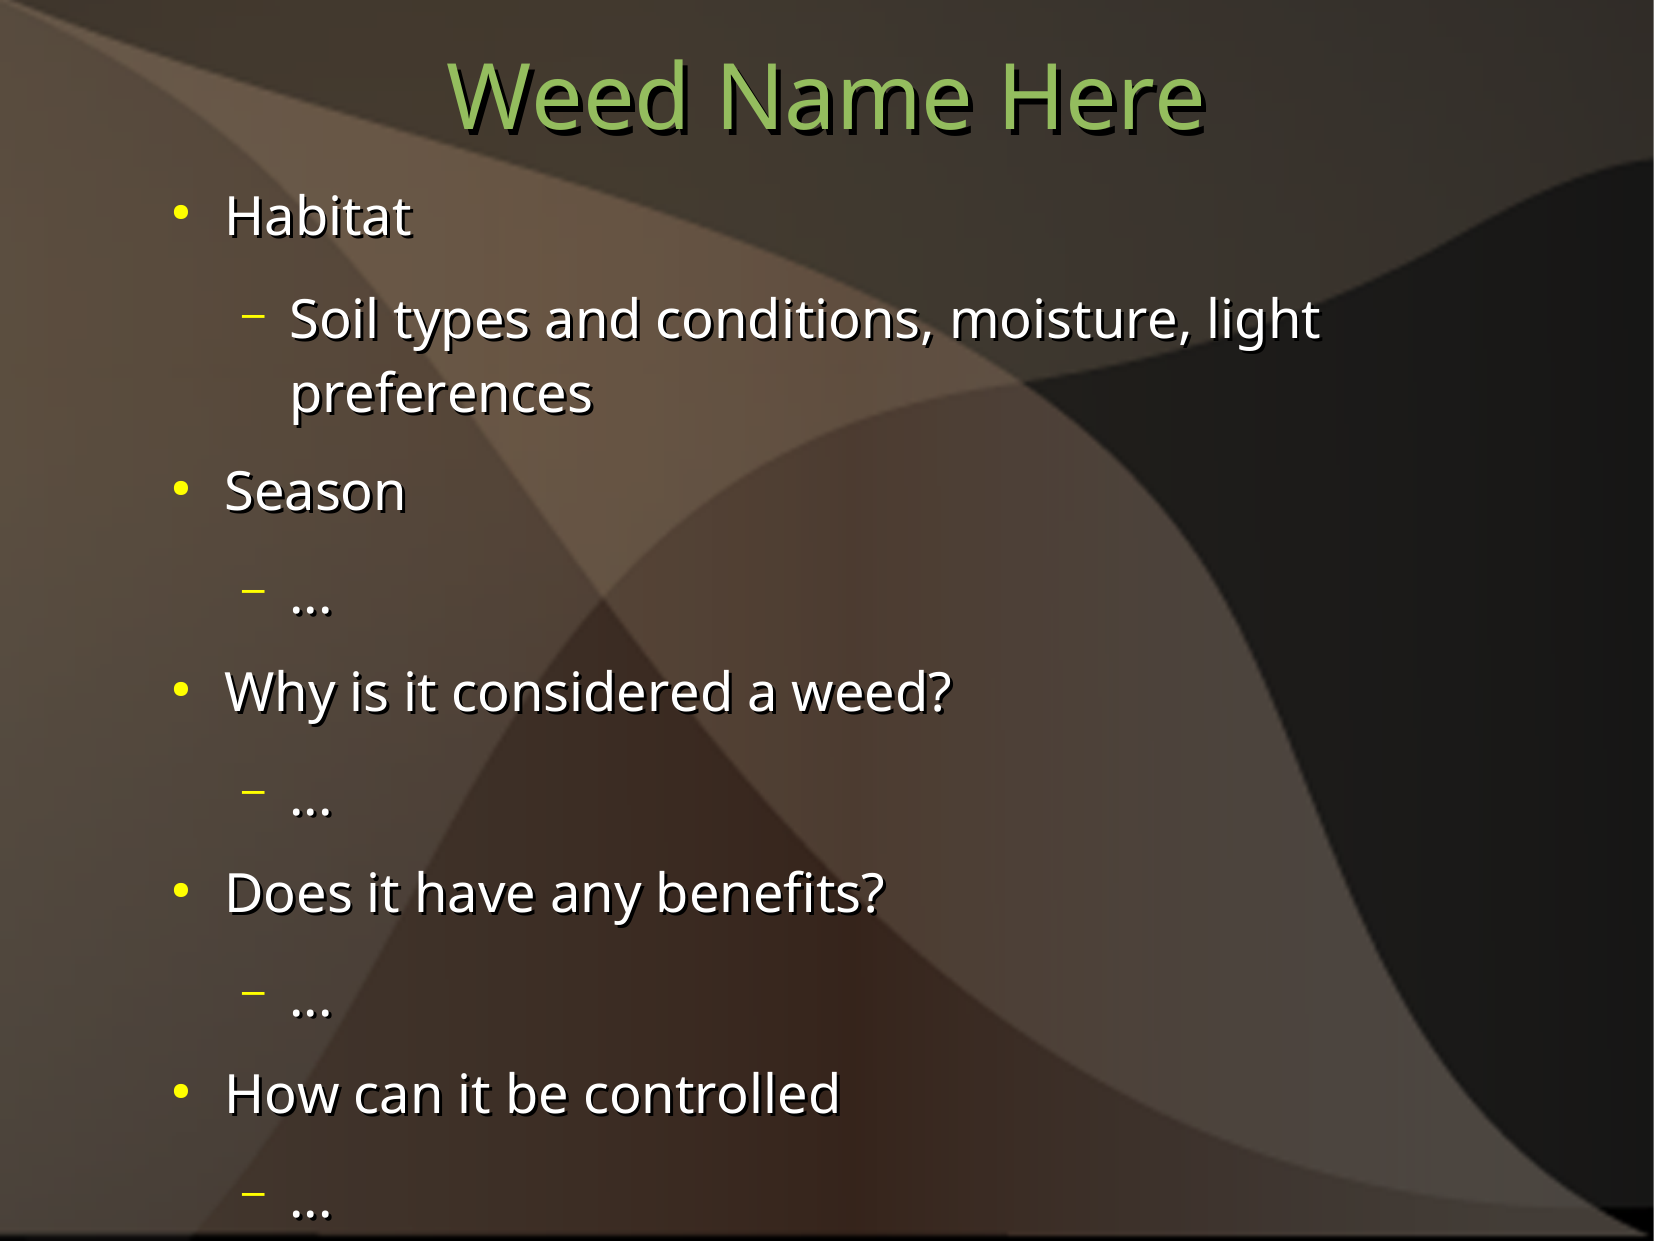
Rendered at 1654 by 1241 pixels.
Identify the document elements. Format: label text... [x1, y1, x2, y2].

picture [0, 0, 1654, 1241]
title Weed Name Here [82, 34, 1571, 155]
list Habitat Soil types and conditions, moisture, light preferences Season ... Why is it considered a weed? ... Does it have any benefits? ... How can it be controlled ... [82, 177, 1571, 1205]
